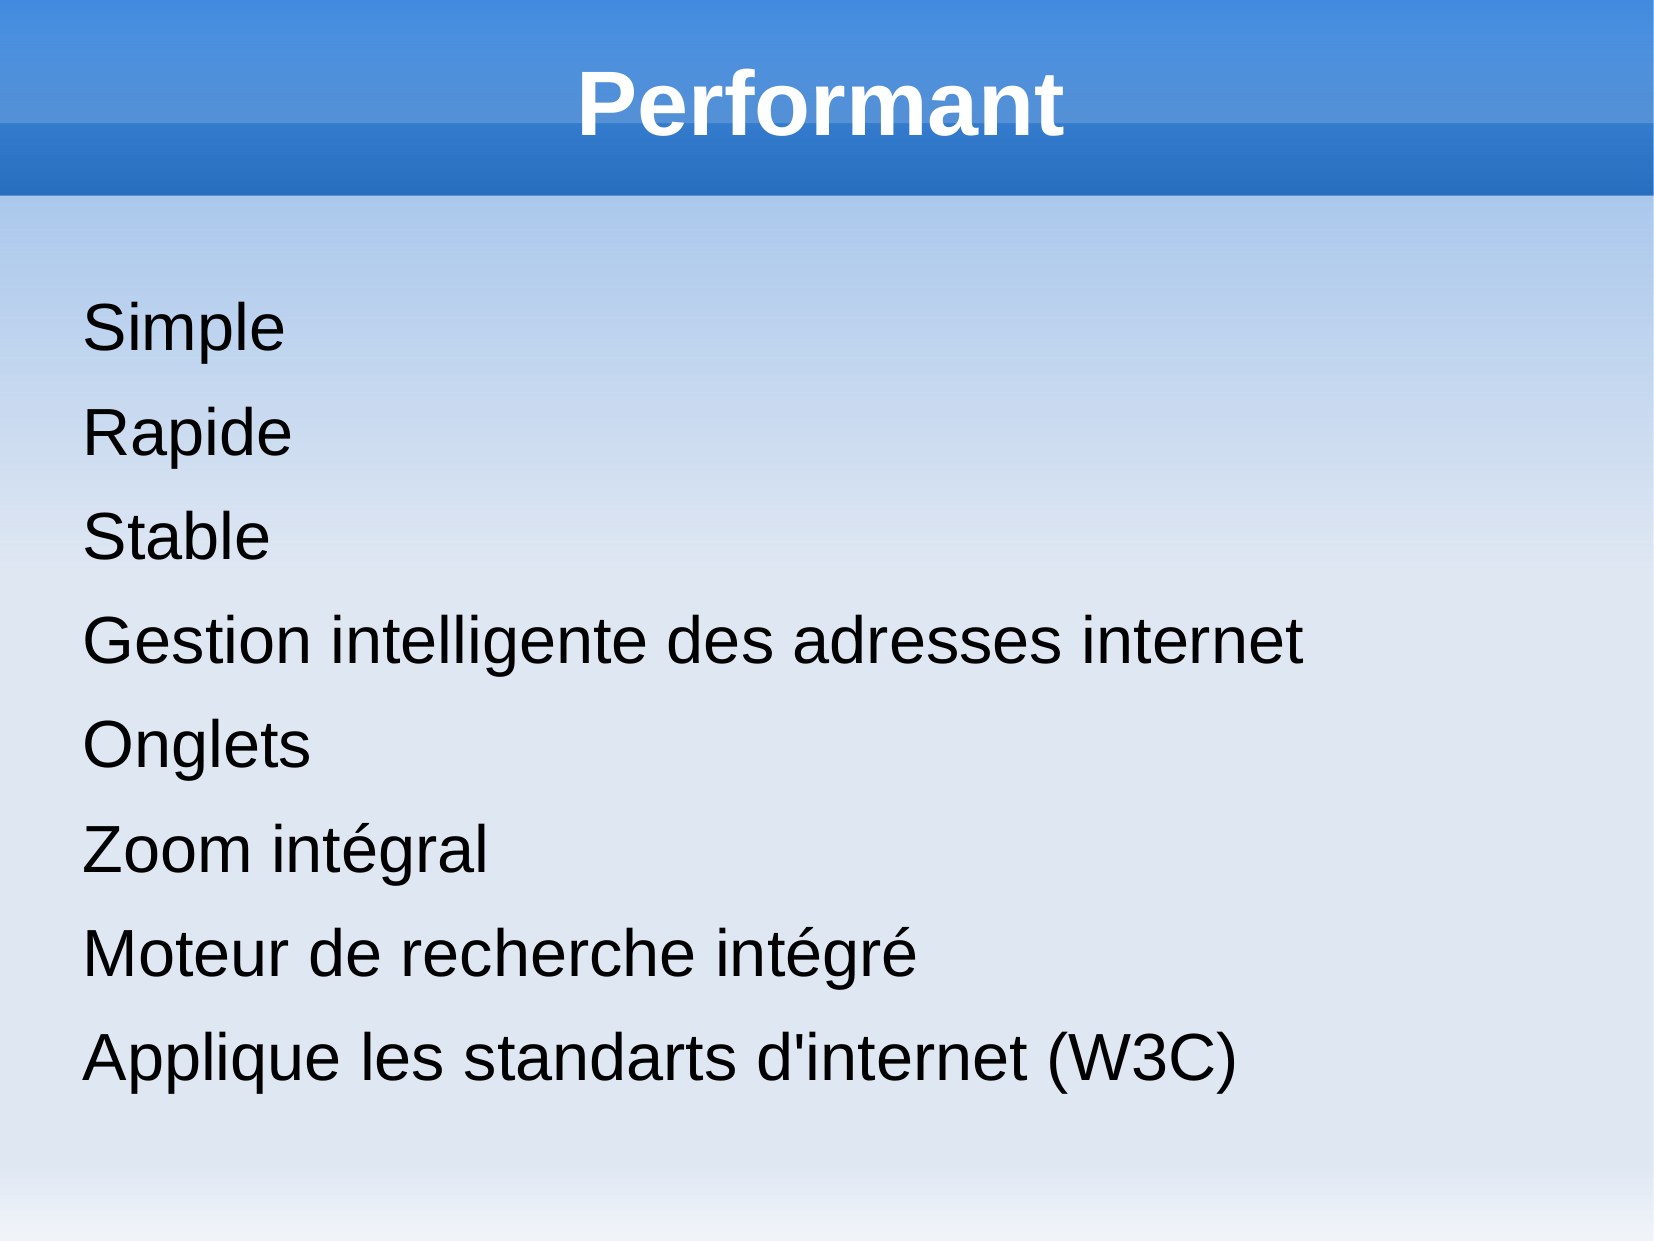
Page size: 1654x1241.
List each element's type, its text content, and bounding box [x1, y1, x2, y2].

title Performant [76, 0, 1565, 208]
list Simple Rapide Stable Gestion intelligente des adresses internet Onglets Zoom intégral Moteur de recherche intégré Applique les standarts d'internet (W3C) [82, 290, 1571, 1096]
picture [0, 0, 1654, 1241]
